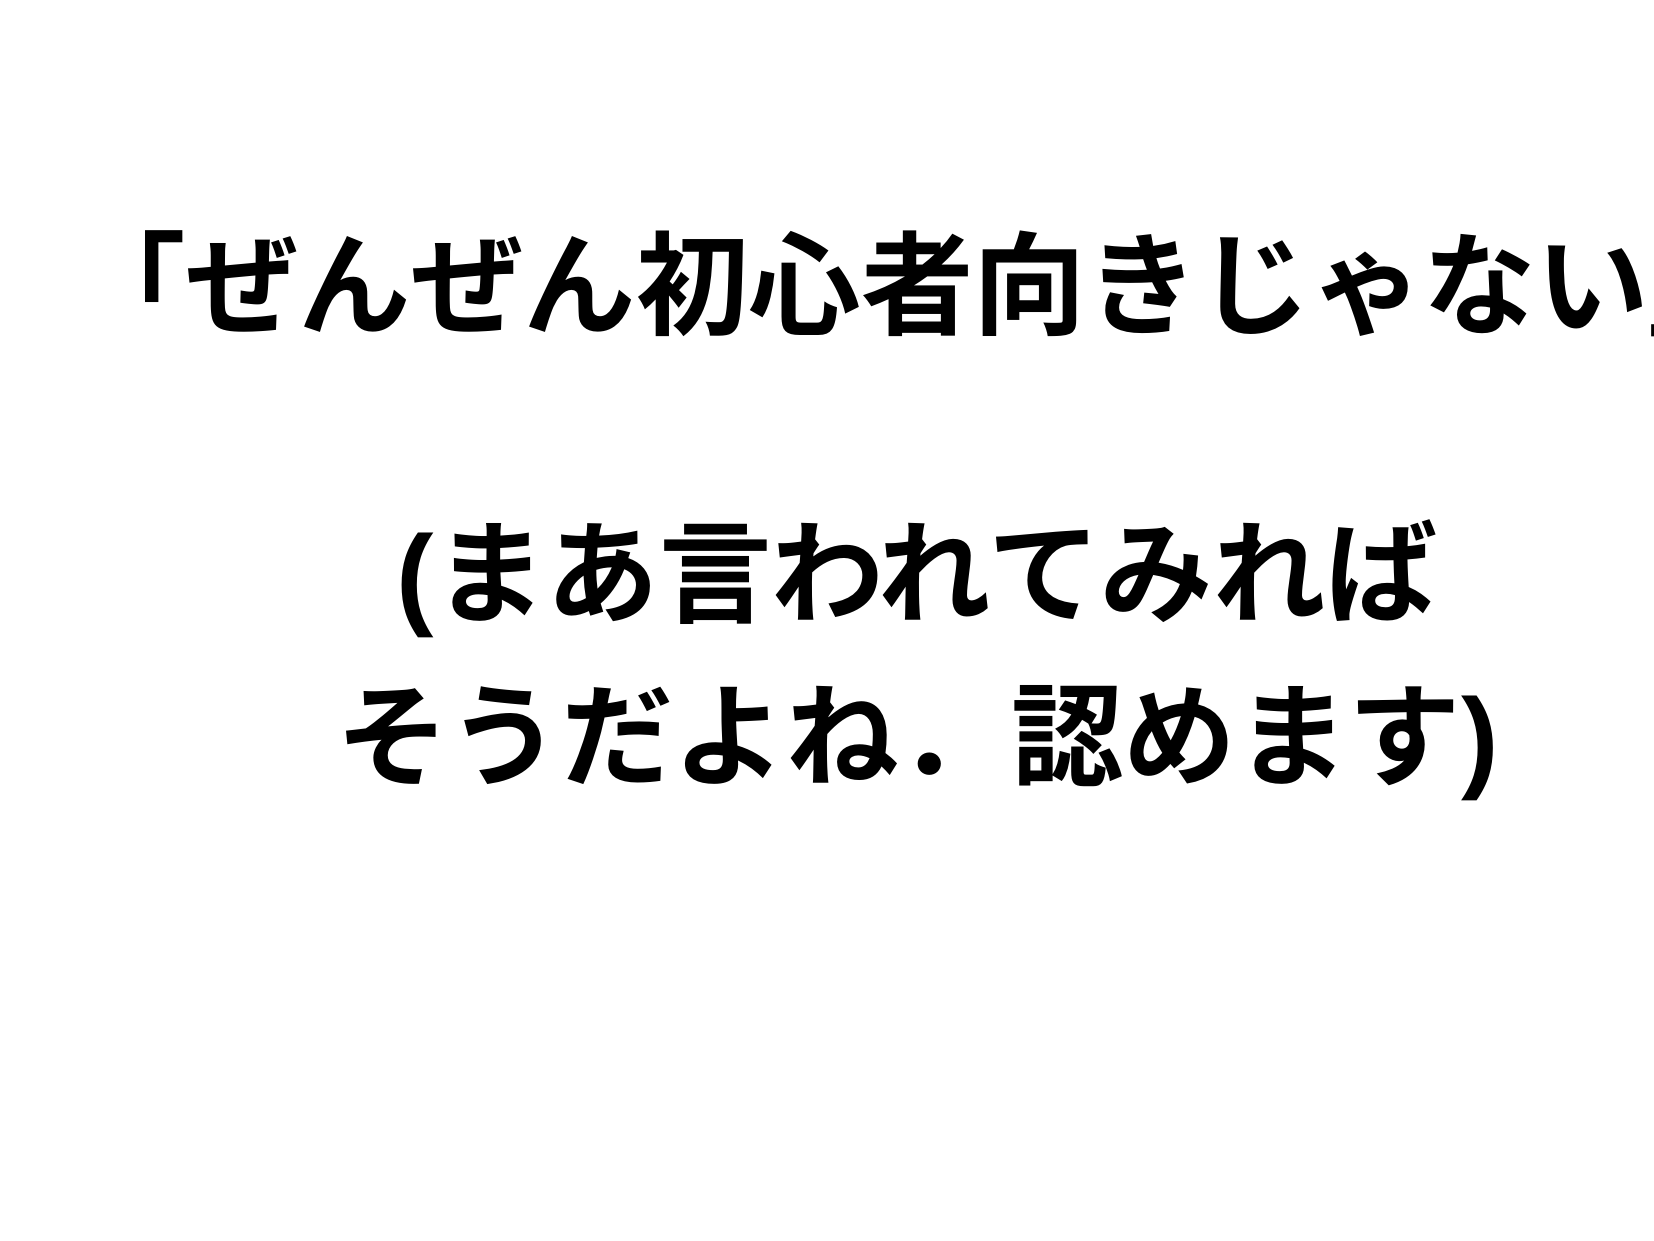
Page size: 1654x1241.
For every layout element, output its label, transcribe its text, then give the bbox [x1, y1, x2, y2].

text_box 「ぜんぜん初心者向きじゃない」 (まあ言われてみれば そうだよね．認めます) [59, 188, 1604, 697]
